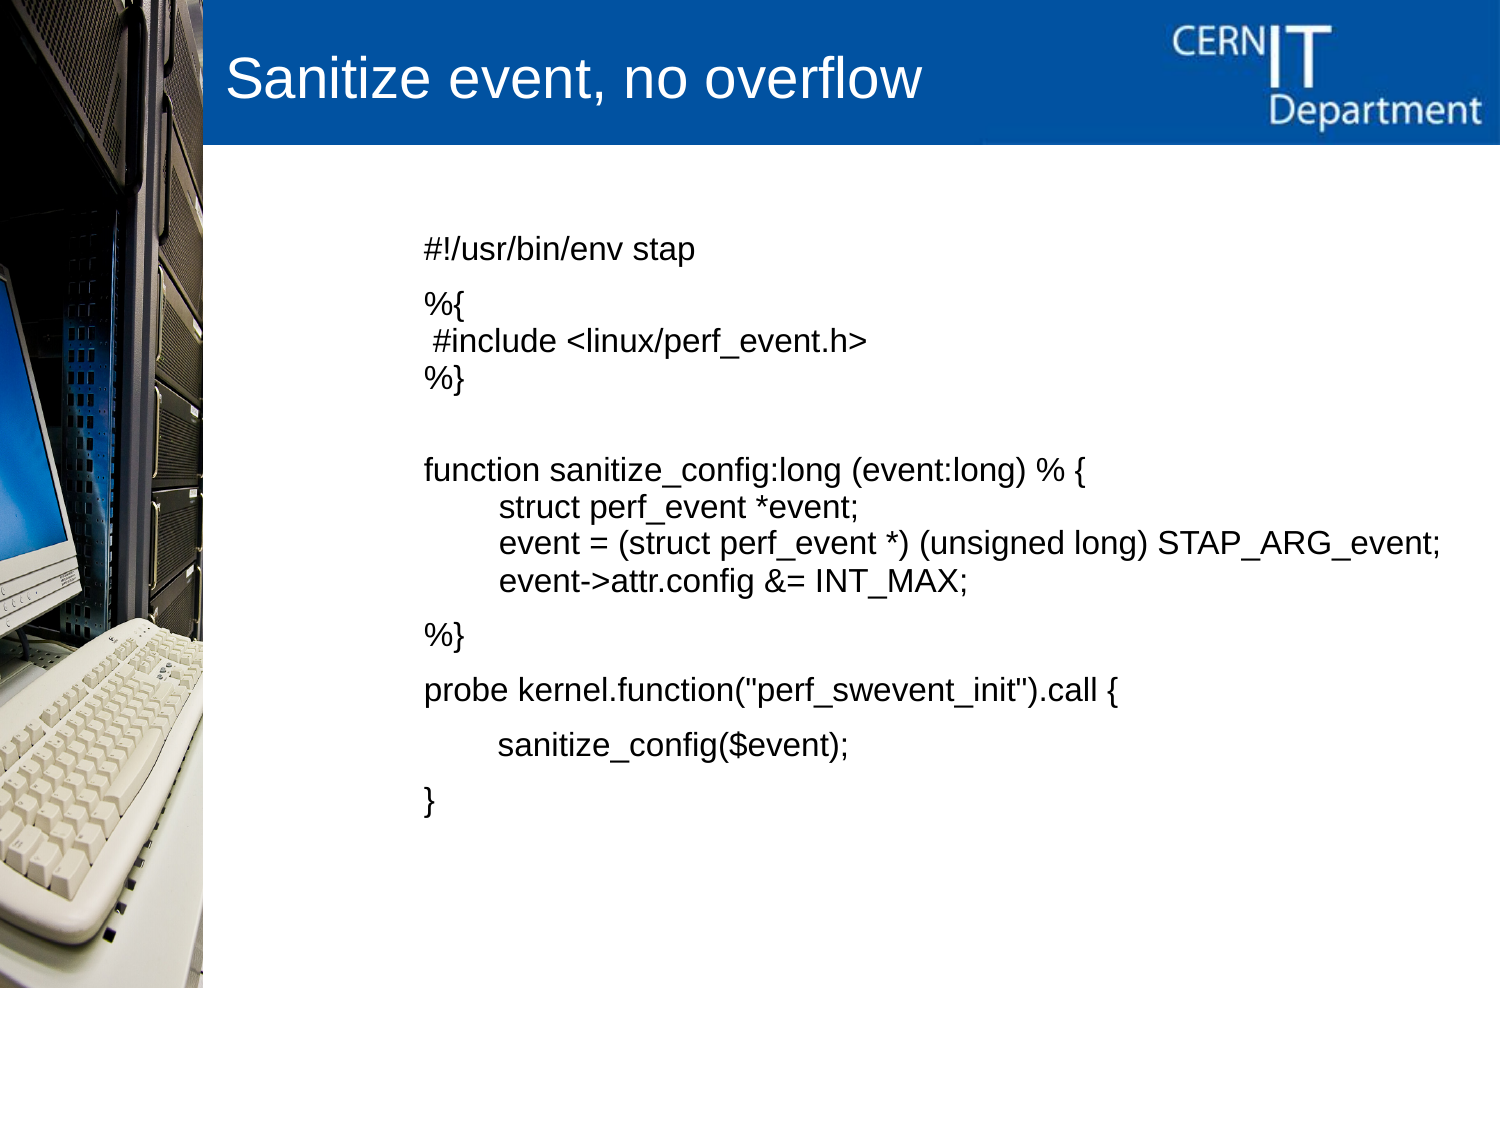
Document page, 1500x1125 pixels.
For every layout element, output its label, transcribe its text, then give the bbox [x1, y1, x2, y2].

picture [0, 0, 1500, 988]
title Sanitize event, no overflow [225, 44, 1088, 113]
list #!/usr/bin/env stap %{ #include <linux/perf_event.h> %} function sanitize_config:long (event:long) % { struct perf_event *event; event = (struct perf_event *) (unsigned long) STAP_ARG_event; event->attr.config &= INT_MAX; %} probe kernel.function("perf_swevent_init").call { sanitize_config($event); } [211, 187, 1449, 931]
